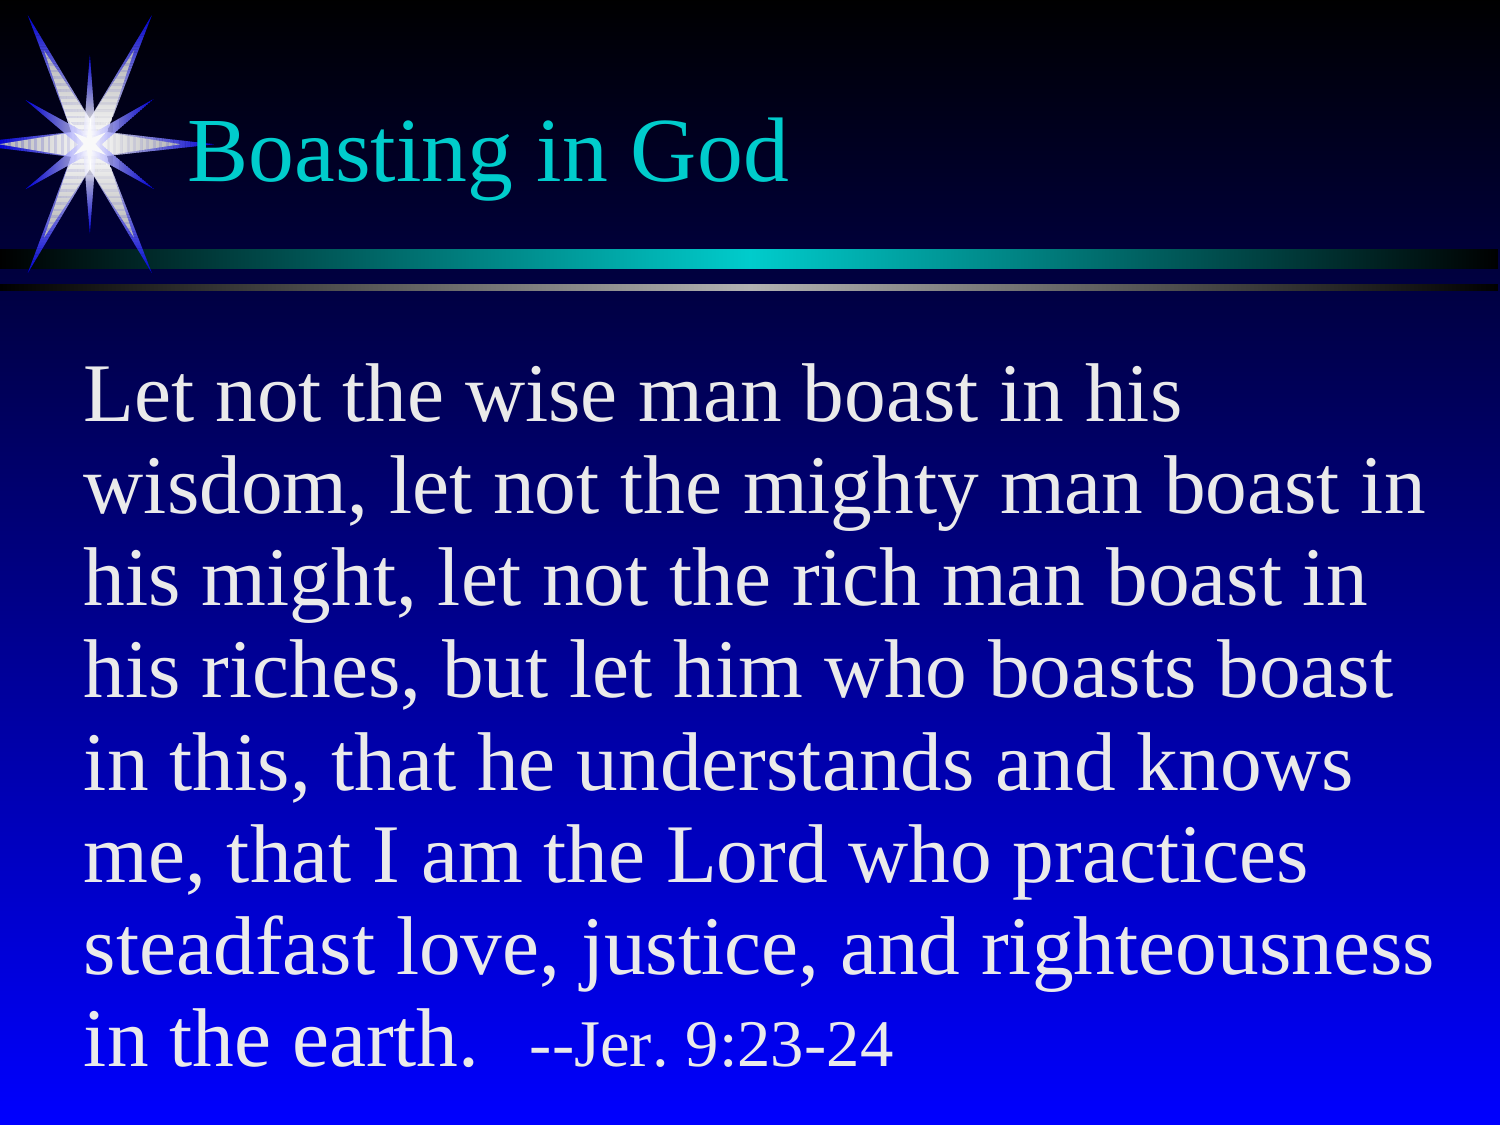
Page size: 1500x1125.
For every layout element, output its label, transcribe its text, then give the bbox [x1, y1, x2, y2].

title Boasting in God [187, 63, 1463, 237]
text_box Let not the wise man boast in his wisdom, let not the mighty man boast in his might, let not the rich man boast in his riches, but let him who boasts boast in this, that he understands and knows me, that I am the Lord who practices steadfast love, justice, and righteousness in the earth. --Jer. 9:23-24 [69, 339, 1457, 1093]
